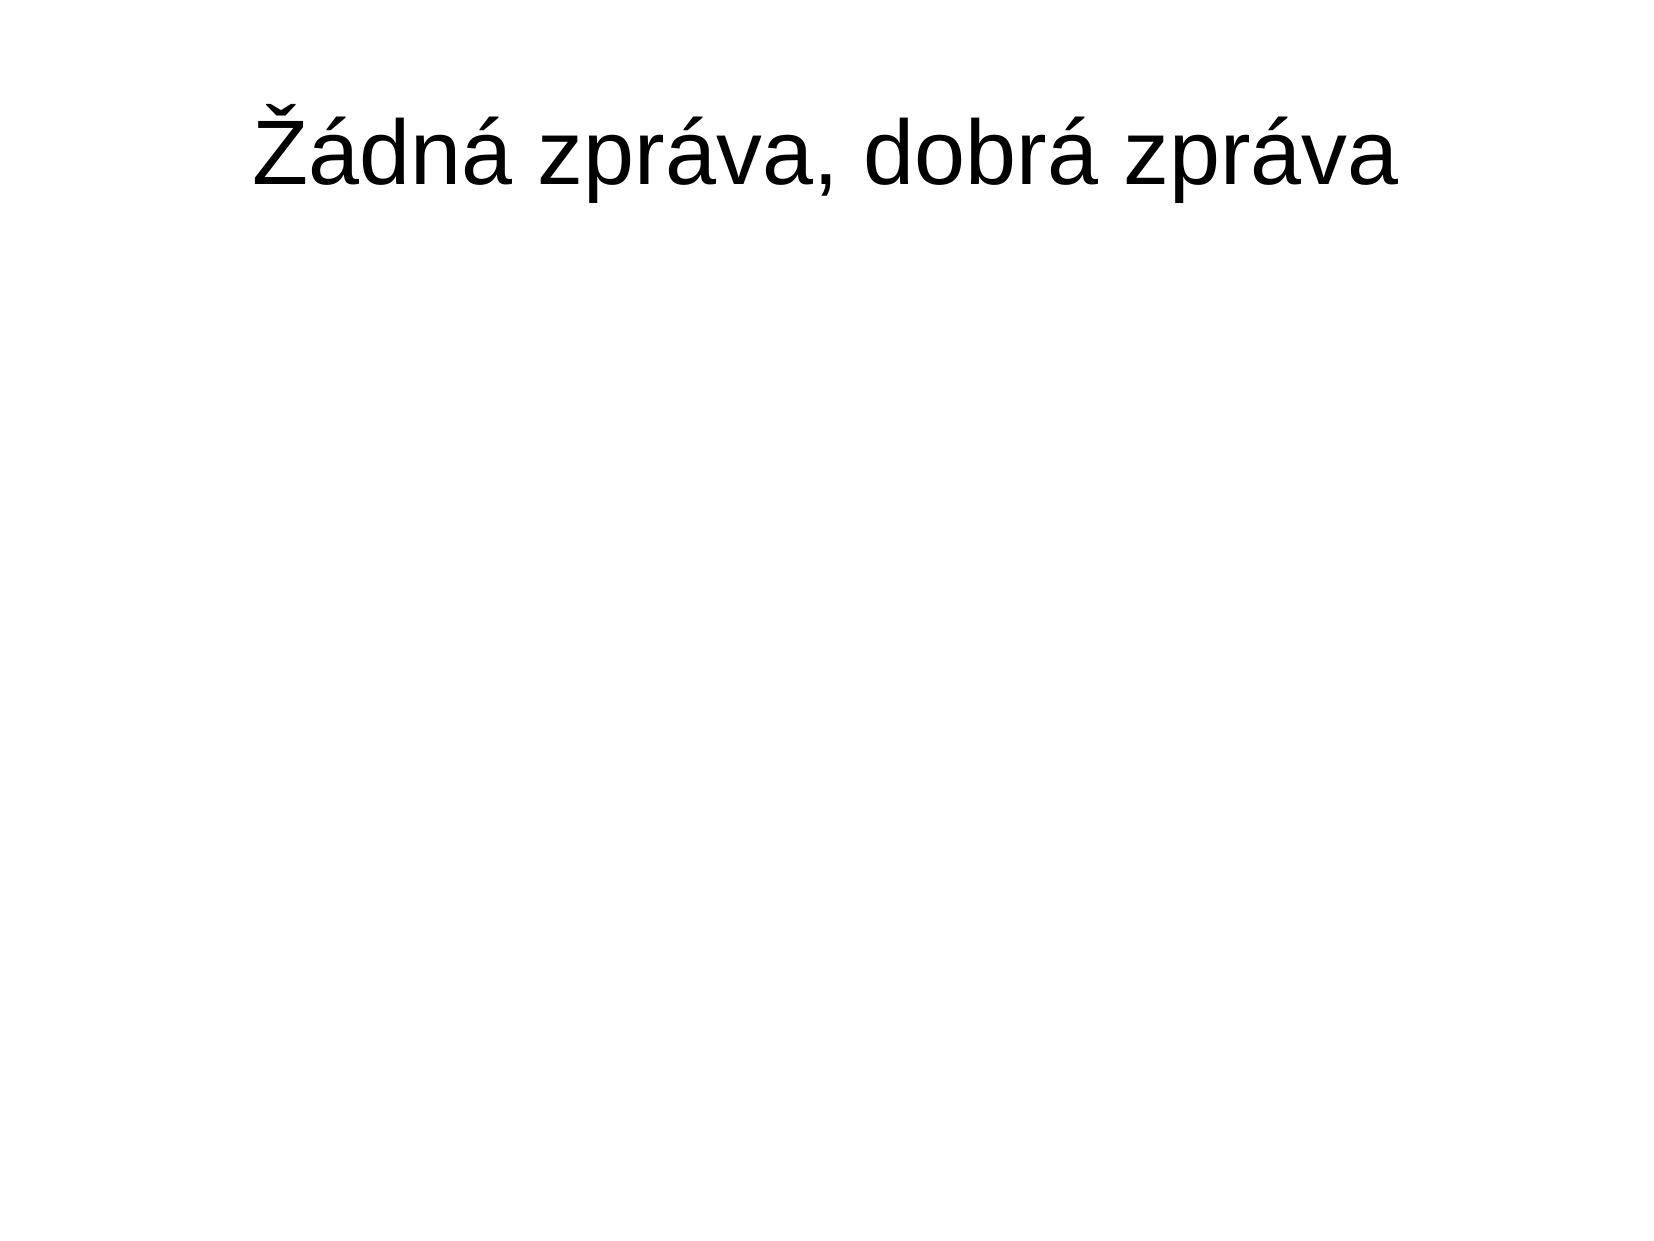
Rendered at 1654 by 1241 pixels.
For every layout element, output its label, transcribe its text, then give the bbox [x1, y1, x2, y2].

title Žádná zpráva, dobrá zpráva [82, 49, 1571, 257]
